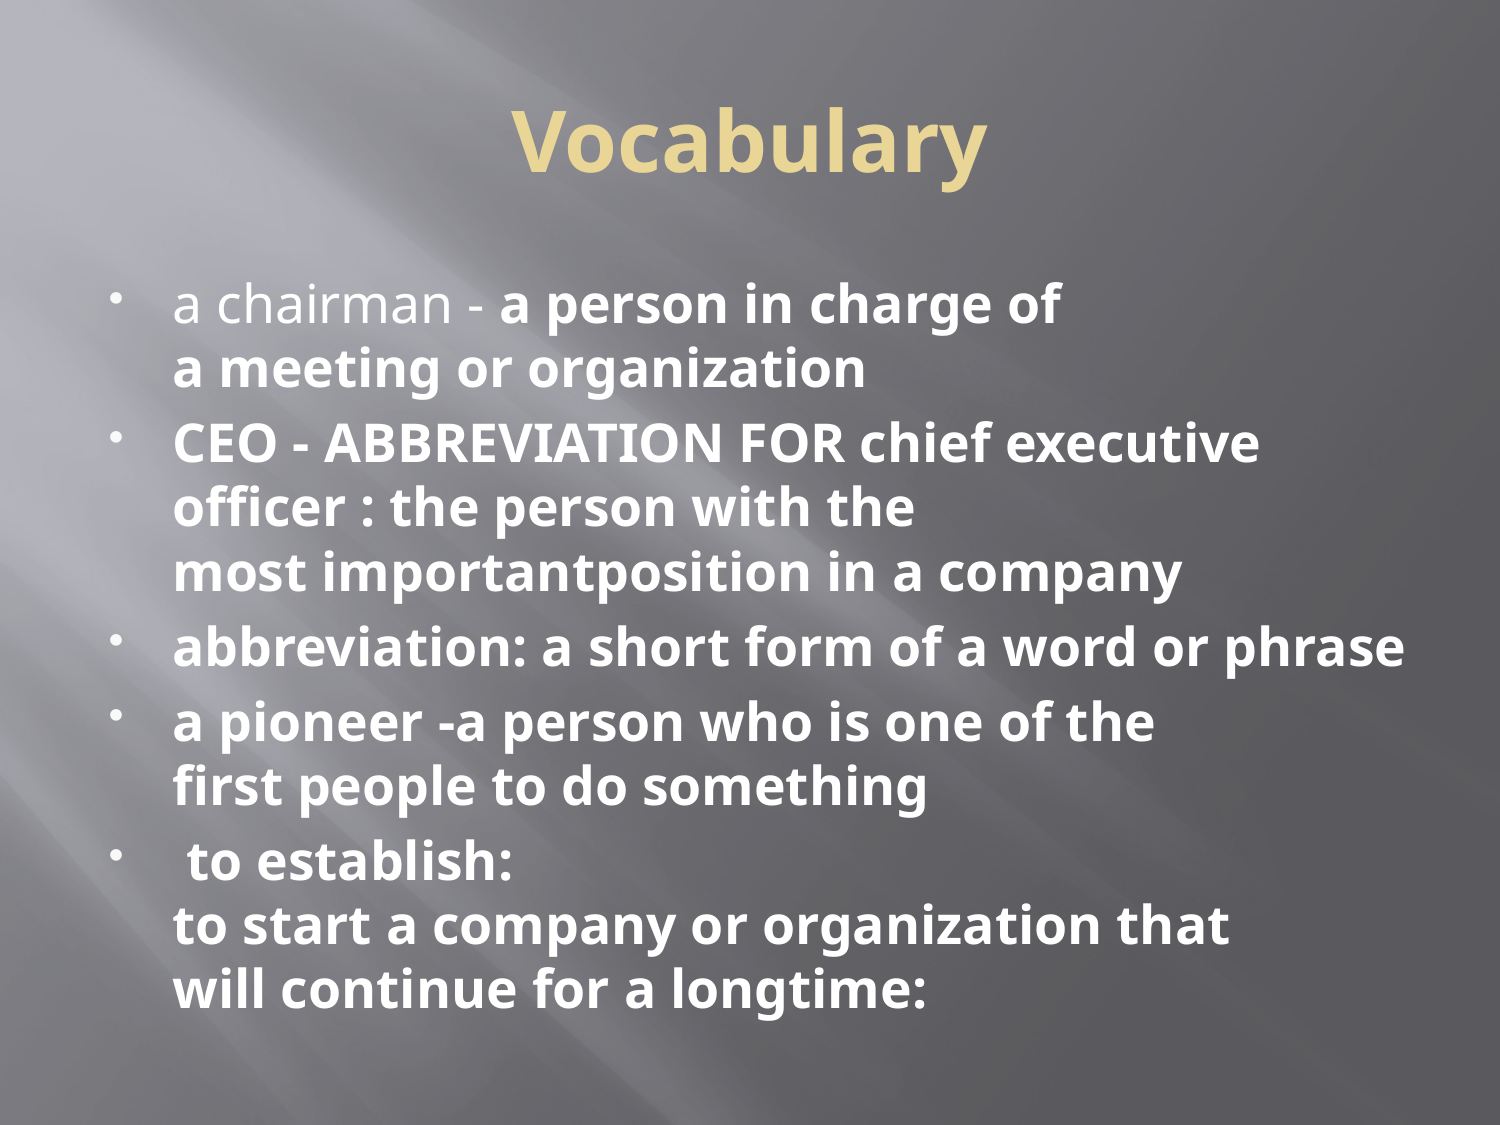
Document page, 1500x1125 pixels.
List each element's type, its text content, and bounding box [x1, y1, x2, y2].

picture [0, 0, 1500, 1125]
list a chairman - a person in charge of a meeting or organization CEO - abbreviation for chief executive officer : the person with the most importantposition in a company abbreviation: a short form of a word or phrase a pioneer -a person who is one of the first people to do something to establish: to start a company or organization that will continue for a longtime: [75, 262, 1425, 1035]
title Vocabulary [75, 45, 1425, 233]
